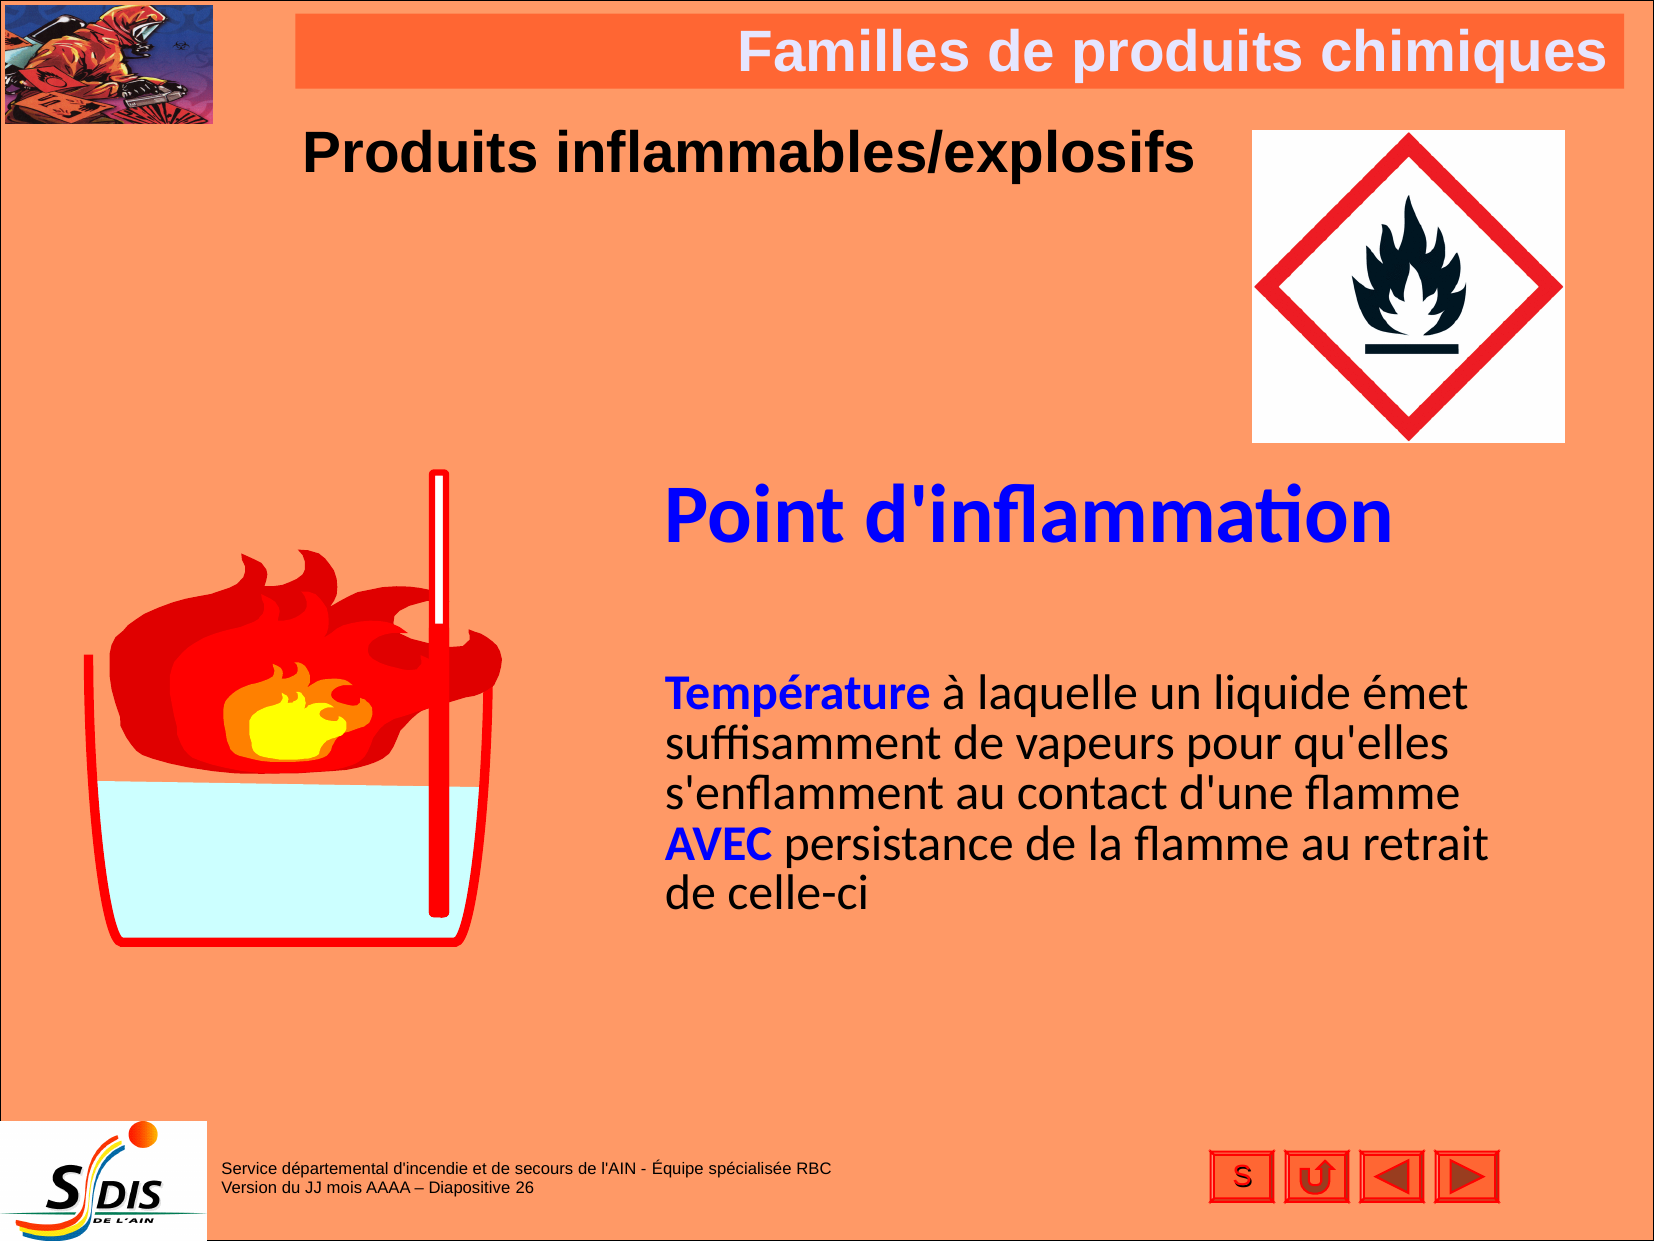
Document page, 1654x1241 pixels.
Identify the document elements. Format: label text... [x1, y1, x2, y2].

text_box [98, 472, 502, 937]
list Point d'inflammation Température à laquelle un liquide émet suffisamment de vapeurs pour qu'elles s'enflamment au contact d'une flamme AVEC persistance de la flamme au retrait de celle-ci [649, 472, 1565, 1103]
picture [0, 1121, 207, 1241]
text_box Familles de produits chimiques [295, 13, 1625, 89]
picture [5, 5, 213, 124]
picture [1252, 130, 1565, 443]
text_box Produits inflammables/explosifs [287, 112, 1213, 193]
